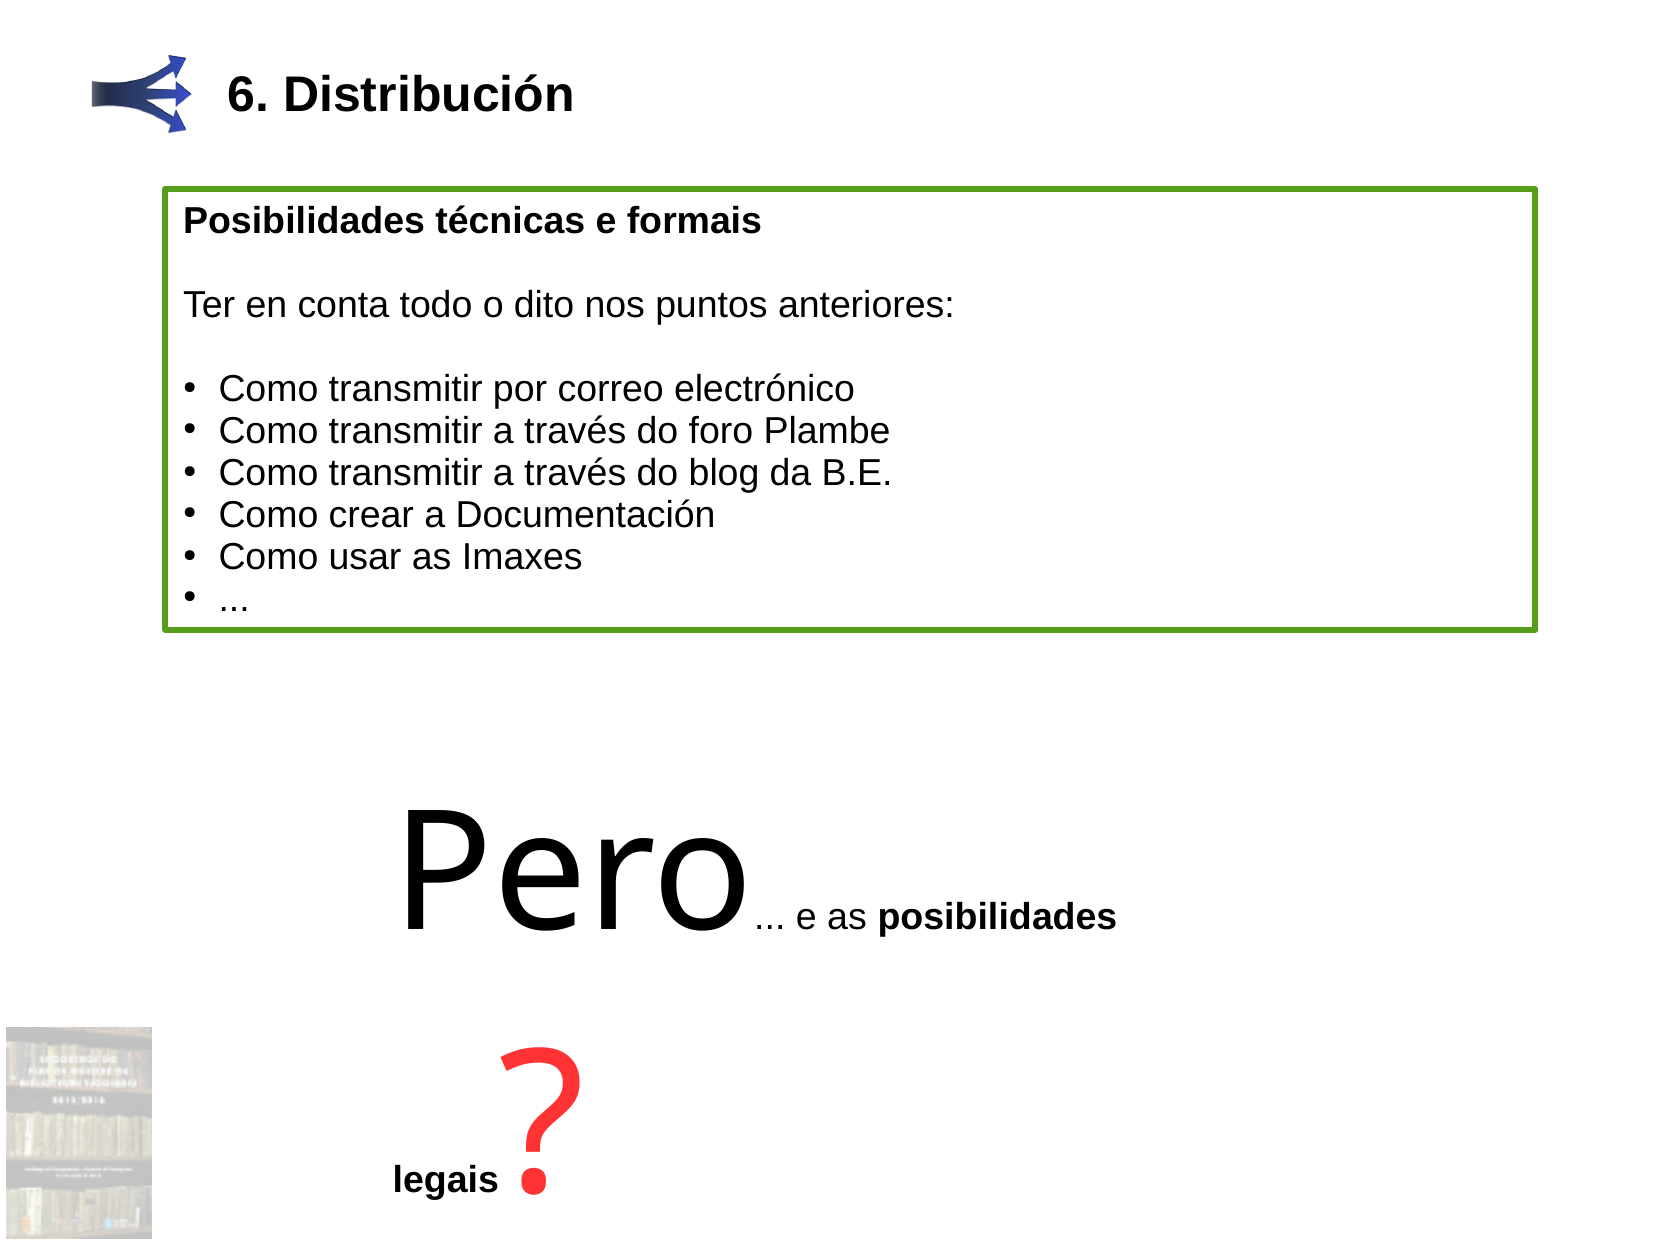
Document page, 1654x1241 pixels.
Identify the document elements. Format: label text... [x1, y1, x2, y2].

text_box Posibilidades técnicas e formais Ter en conta todo o dito nos puntos anteriores: Como transmitir por correo electrónico Como transmitir a través do foro Plambe Como transmitir a través do blog da B.E. Como crear a Documentación Como usar as Imaxes ... [165, 188, 1536, 630]
text_box 6. Distribución [212, 59, 1359, 130]
picture [6, 1027, 152, 1239]
text_box Pero... e as posibilidades legais? [377, 744, 1276, 1241]
picture [82, 47, 201, 140]
